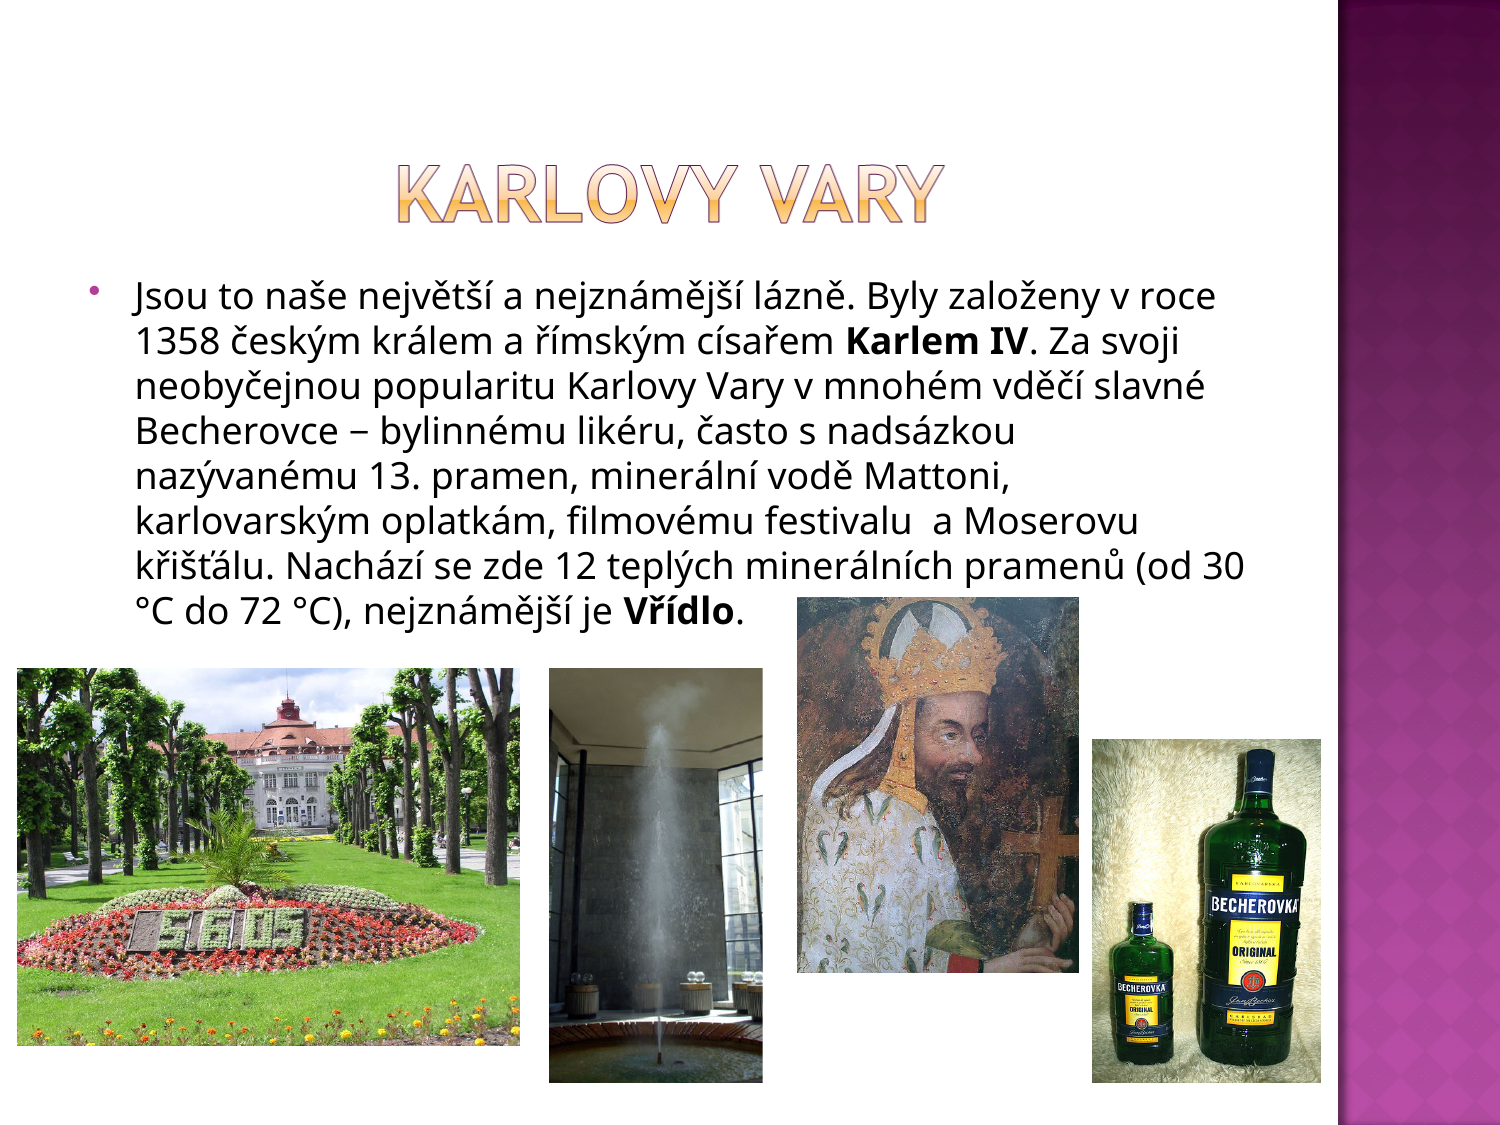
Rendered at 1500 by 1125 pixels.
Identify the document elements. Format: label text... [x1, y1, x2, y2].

picture [1092, 739, 1321, 1083]
picture [797, 597, 1079, 973]
picture [1337, 0, 1500, 1125]
picture [549, 668, 763, 1083]
picture [17, 668, 520, 1046]
text_box [73, 52, 1265, 241]
list Jsou to naše největší a nejznámější lázně. Byly založeny v roce 1358 českým králem a římským císařem Karlem IV. Za svoji neobyčejnou popularitu Karlovy Vary v mnohém vděčí slavné Becherovce − bylinnému likéru, často s nadsázkou nazývanému 13. pramen, minerální vodě Mattoni, karlovarským oplatkám, filmovému festivalu a Moserovu křišťálu. Nachází se zde 12 teplých minerálních pramenů (od 30 °C do 72 °C), nejznámější je Vřídlo. [75, 263, 1263, 1060]
